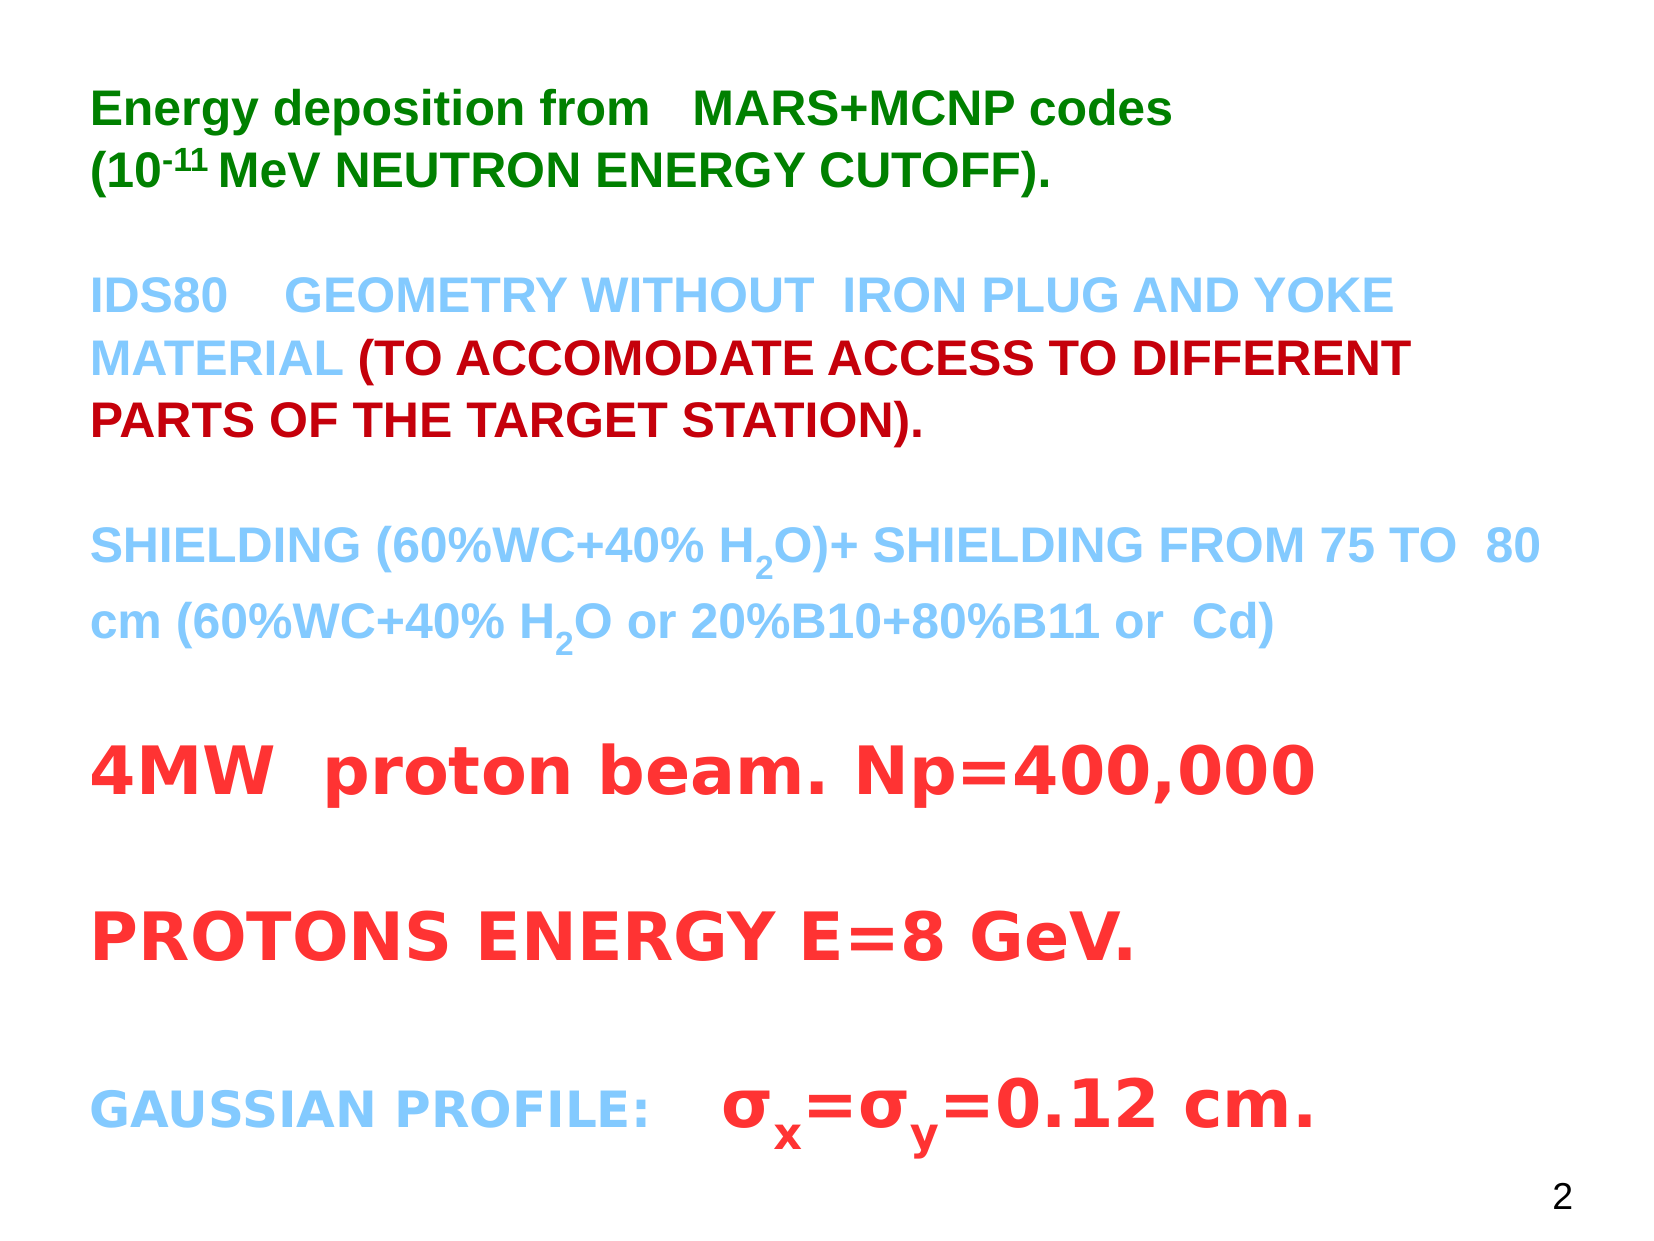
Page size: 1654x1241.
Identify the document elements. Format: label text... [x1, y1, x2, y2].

text_box 2 [1537, 1162, 1631, 1225]
text_box Energy deposition from MARS+MCNP codes (10-11 MeV NEUTRON ENERGY CUTOFF). IDS80 GEOMETRY WITHOUT IRON PLUG AND YOKE MATERIAL (TO ACCOMODATE ACCESS TO DIFFERENT PARTS OF THE TARGET STATION). SHIELDING (60%WC+40% H2O)+ SHIELDING FROM 75 TO 80 cm (60%WC+40% H2O or 20%B10+80%B11 or Cd) 4MW proton beam. Np=400,000 PROTONS ENERGY E=8 GeV. GAUSSIAN PROFILE: σx=σy=0.12 cm. [75, 65, 1576, 1163]
